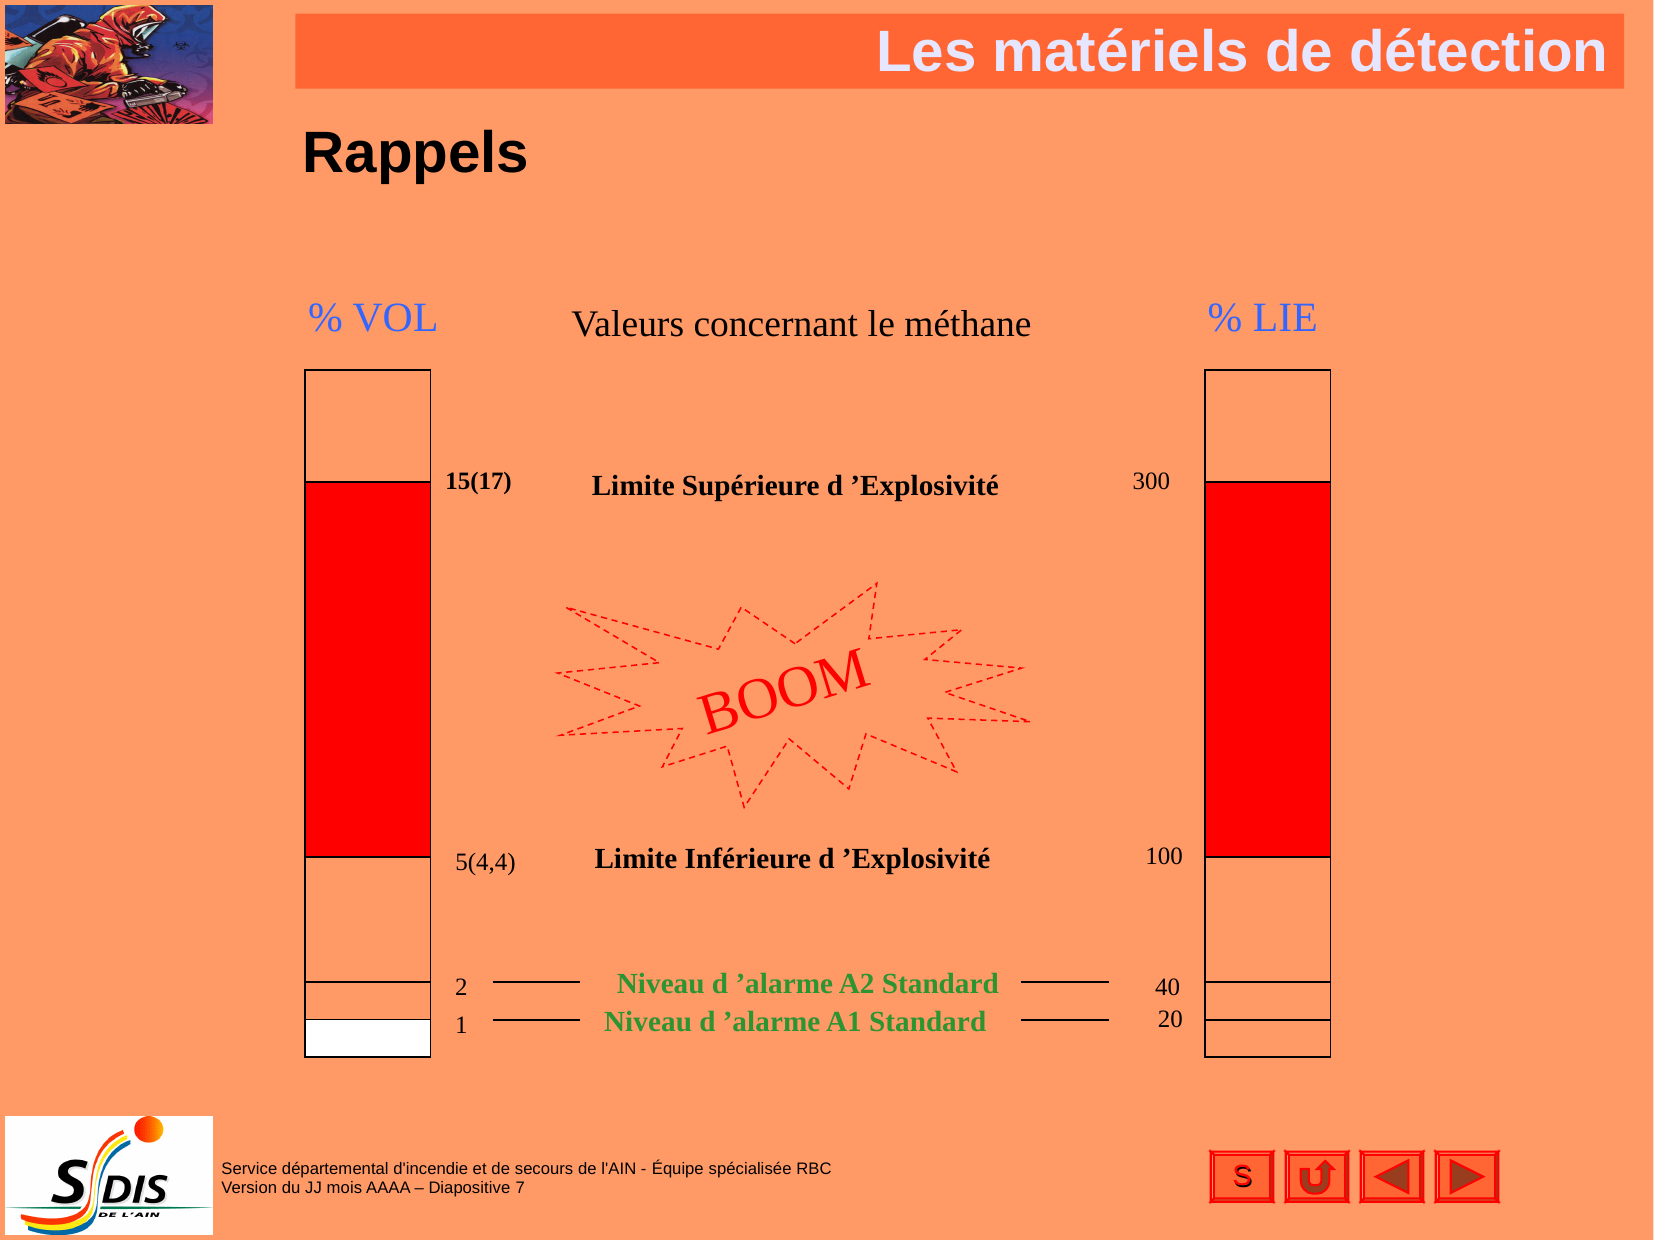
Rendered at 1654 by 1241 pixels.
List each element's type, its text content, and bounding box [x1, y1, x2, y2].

text_box Niveau d ’alarme A1 Standard [589, 994, 1015, 1046]
text_box [1205, 482, 1331, 858]
text_box Niveau d ’alarme A2 Standard [602, 957, 1027, 1008]
text_box Valeurs concernant le méthane [556, 290, 1048, 352]
text_box [305, 1019, 431, 1058]
text_box 2 [440, 963, 483, 1009]
text_box 300 [1118, 457, 1186, 503]
text_box Limite Inférieure d ’Explosivité [579, 832, 1006, 883]
text_box BOOM [672, 616, 894, 759]
text_box [305, 482, 431, 858]
text_box 5(4,4) [440, 838, 531, 884]
text_box 15(17) [430, 457, 527, 503]
text_box Les matériels de détection [295, 13, 1625, 89]
text_box 1 [440, 1009, 483, 1047]
text_box 100 [1130, 832, 1198, 878]
picture [5, 1116, 213, 1235]
text_box % VOL [293, 282, 454, 348]
text_box % LIE [1192, 282, 1333, 348]
text_box 40 [1140, 963, 1196, 1009]
picture [5, 5, 213, 124]
text_box 20 [1143, 994, 1198, 1041]
text_box Rappels [287, 112, 545, 193]
text_box Limite Supérieure d ’Explosivité [577, 459, 1015, 510]
